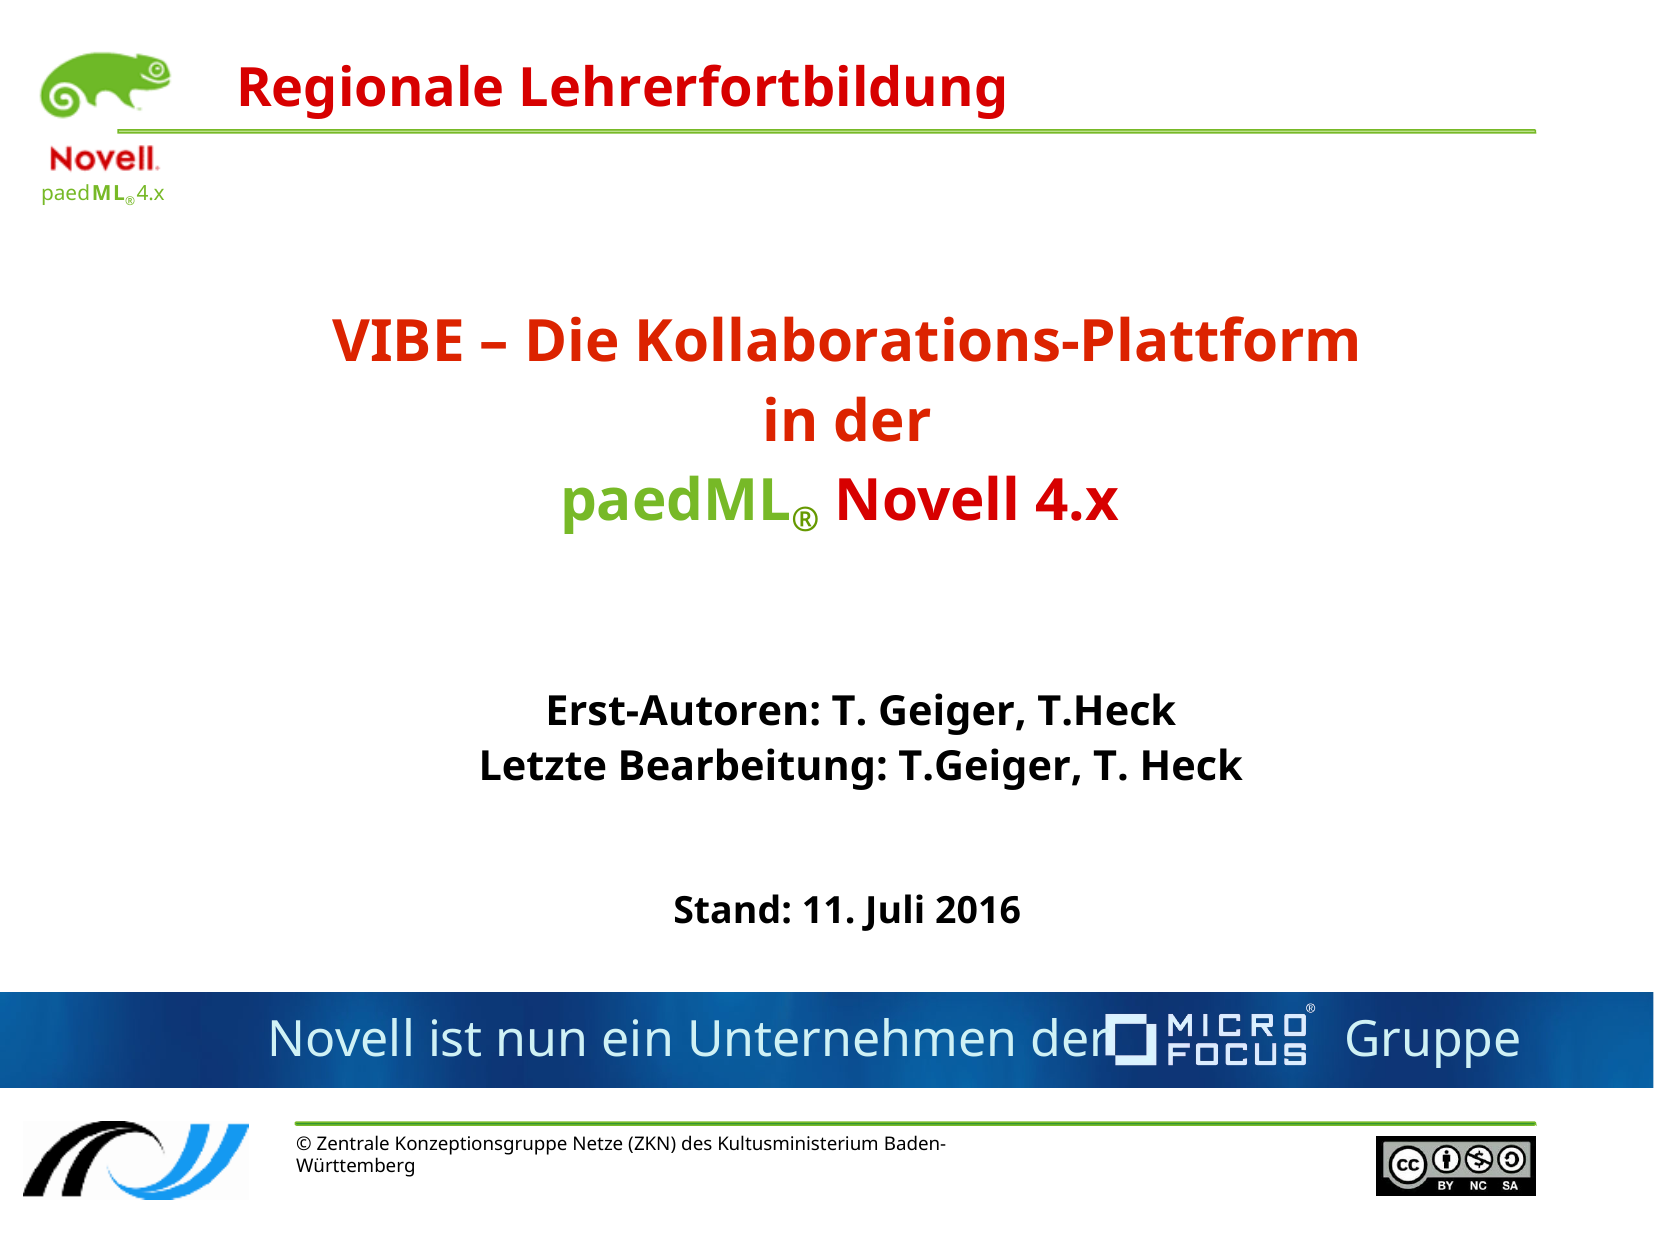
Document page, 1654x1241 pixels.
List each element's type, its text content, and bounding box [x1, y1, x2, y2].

title VIBE – Die Kollaborations-Plattform in der paedML® Novell 4.x [206, 304, 1489, 538]
text_box Novell ist nun ein Unternehmen der Gruppe [252, 998, 1513, 1074]
picture [26, 35, 184, 193]
title Regionale Lehrerfortbildung [236, 35, 1536, 136]
picture [0, 992, 1654, 1088]
picture [23, 1121, 249, 1200]
picture [1376, 1136, 1536, 1196]
text_box © Zentrale Konzeptionsgruppe Netze (ZKN) des Kultusministerium Baden-Württemberg [281, 1123, 1075, 1185]
text_box Stand: 11. Juli 2016 [206, 878, 1489, 939]
text_box Erst-Autoren: T. Geiger, T.Heck Letzte Bearbeitung: T.Geiger, T. Heck [182, 634, 1465, 928]
